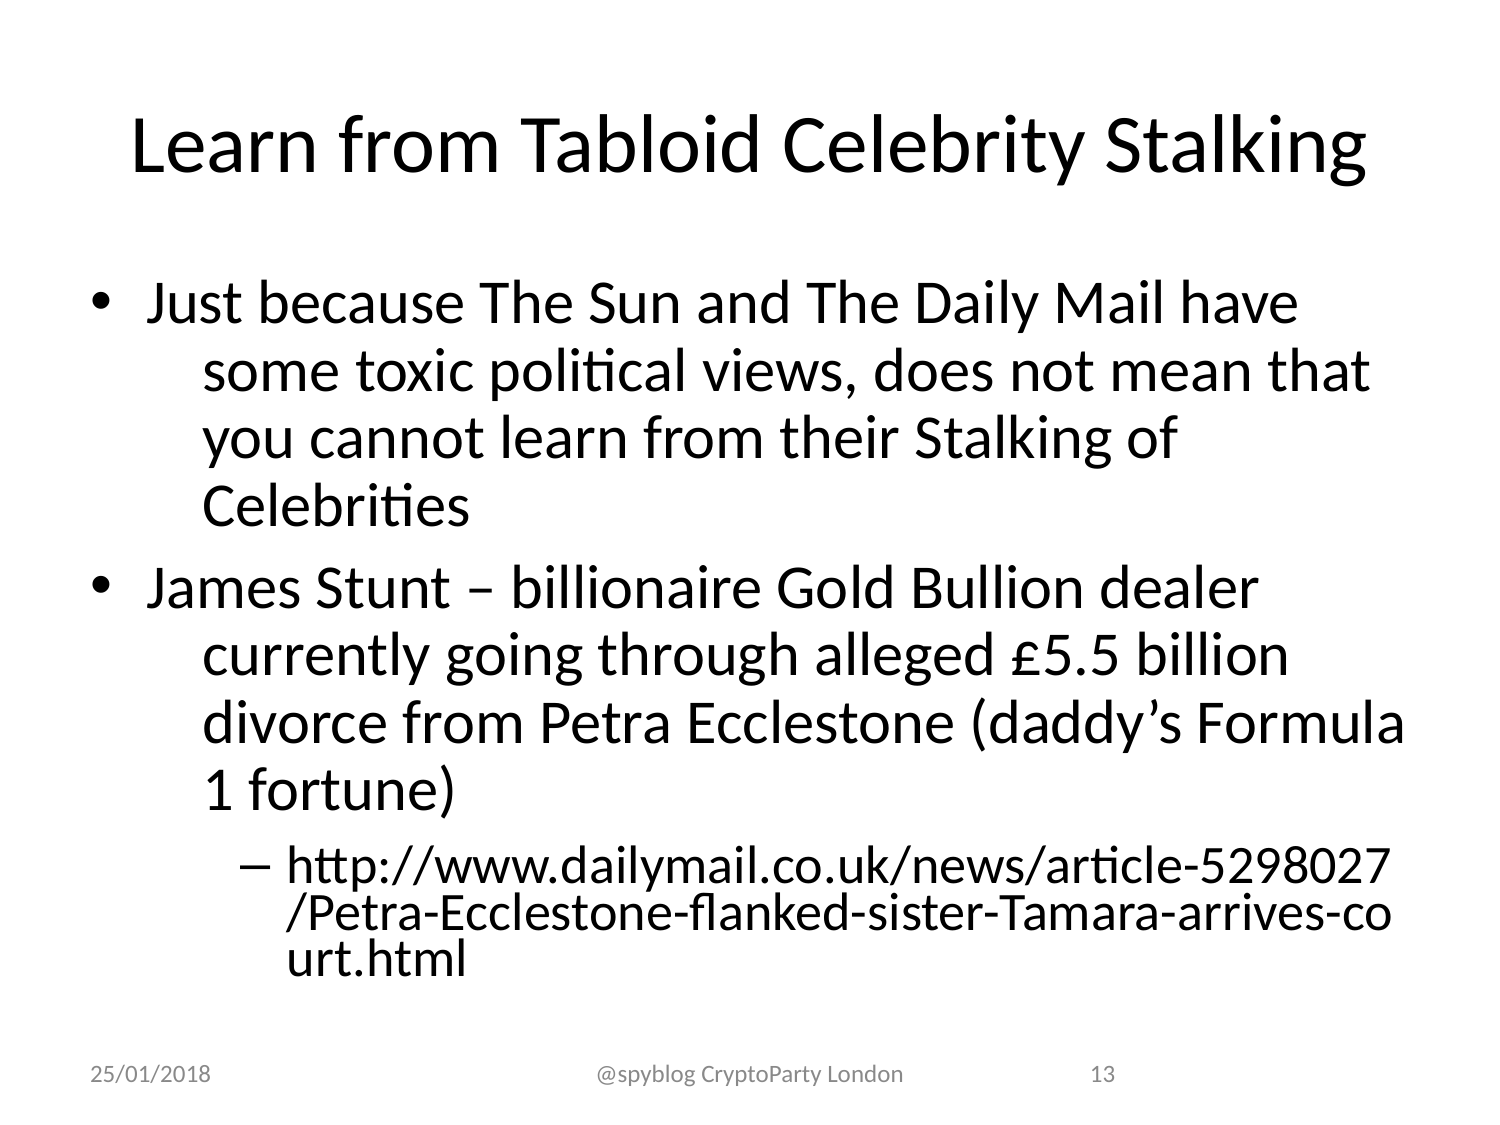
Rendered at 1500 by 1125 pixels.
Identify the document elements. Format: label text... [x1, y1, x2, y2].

text_box @spyblog CryptoParty London [512, 1042, 988, 1103]
text_box 25/01/2018 [75, 1042, 426, 1103]
title Learn from Tabloid Celebrity Stalking [75, 45, 1426, 233]
list Just because The Sun and The Daily Mail have some toxic political views, does not mean that you cannot learn from their Stalking of Celebrities James Stunt – billionaire Gold Bullion dealer currently going through alleged £5.5 billion divorce from Petra Ecclestone (daddy’s Formula 1 fortune) http://www.dailymail.co.uk/news/article-5298027/Petra-Ecclestone-flanked-sister-Tamara-arrives-court.html [75, 262, 1426, 1005]
text_box ‹#› [1074, 1042, 1426, 1103]
